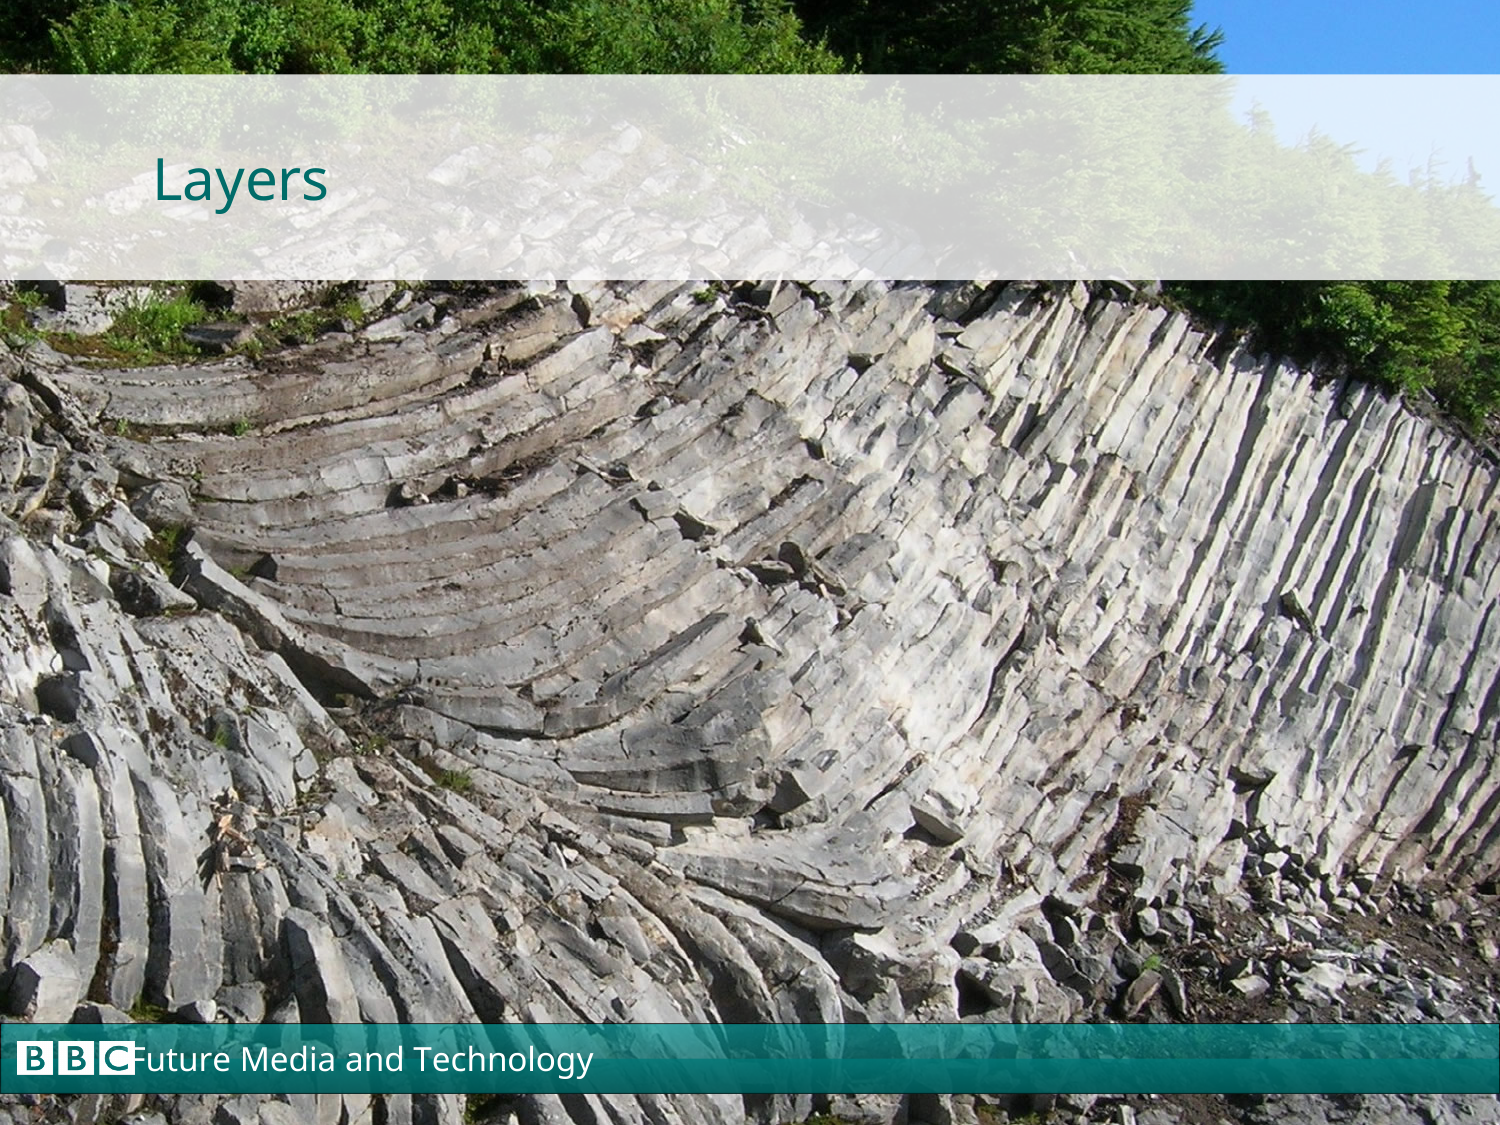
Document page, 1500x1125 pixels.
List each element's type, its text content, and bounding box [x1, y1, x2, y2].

picture [0, 281, 1500, 1058]
title Layers [137, 84, 1426, 272]
picture [17, 1041, 135, 1075]
picture [0, 1094, 1500, 1125]
picture [0, 0, 1500, 74]
